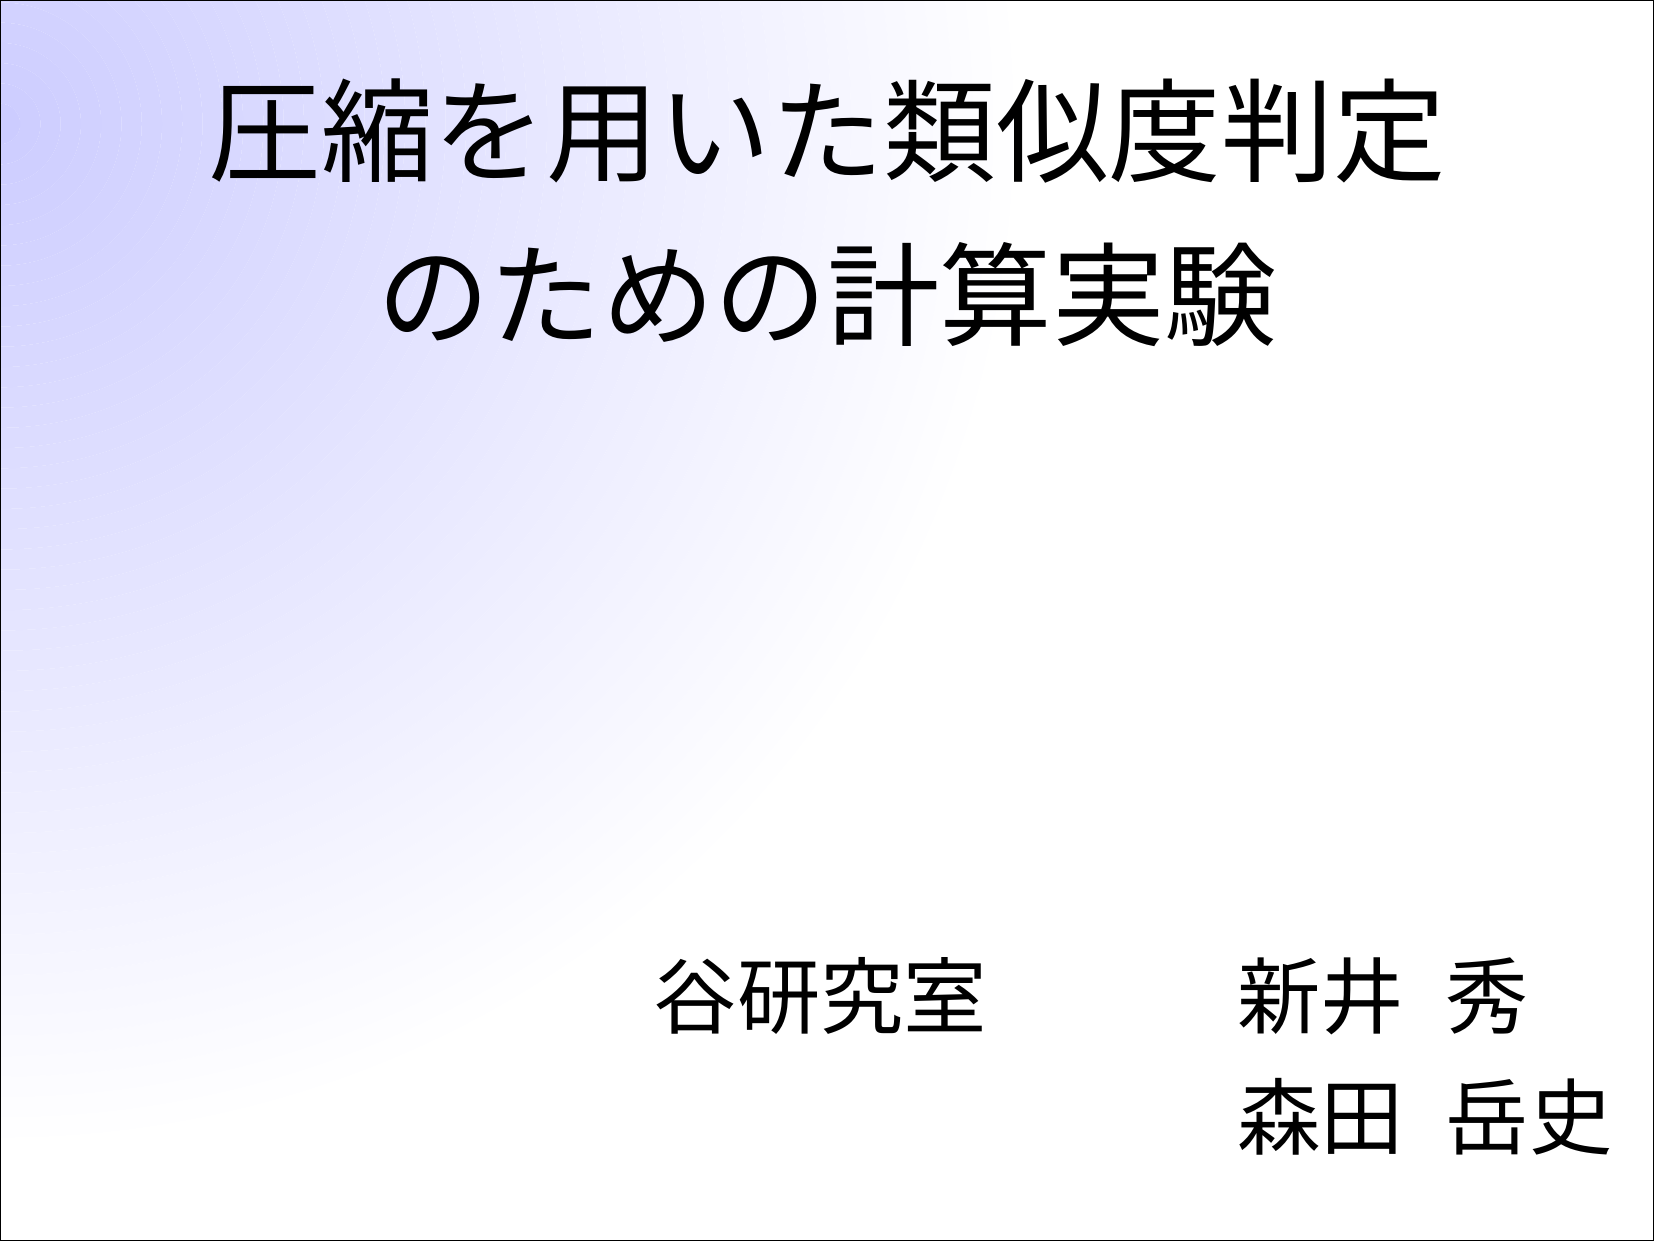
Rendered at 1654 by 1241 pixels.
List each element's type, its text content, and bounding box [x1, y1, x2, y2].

text_box 谷研究室 新井 秀 森田 岳史 [629, 931, 1613, 1148]
title 圧縮を用いた類似度判定 のための計算実験 [121, 93, 1534, 320]
